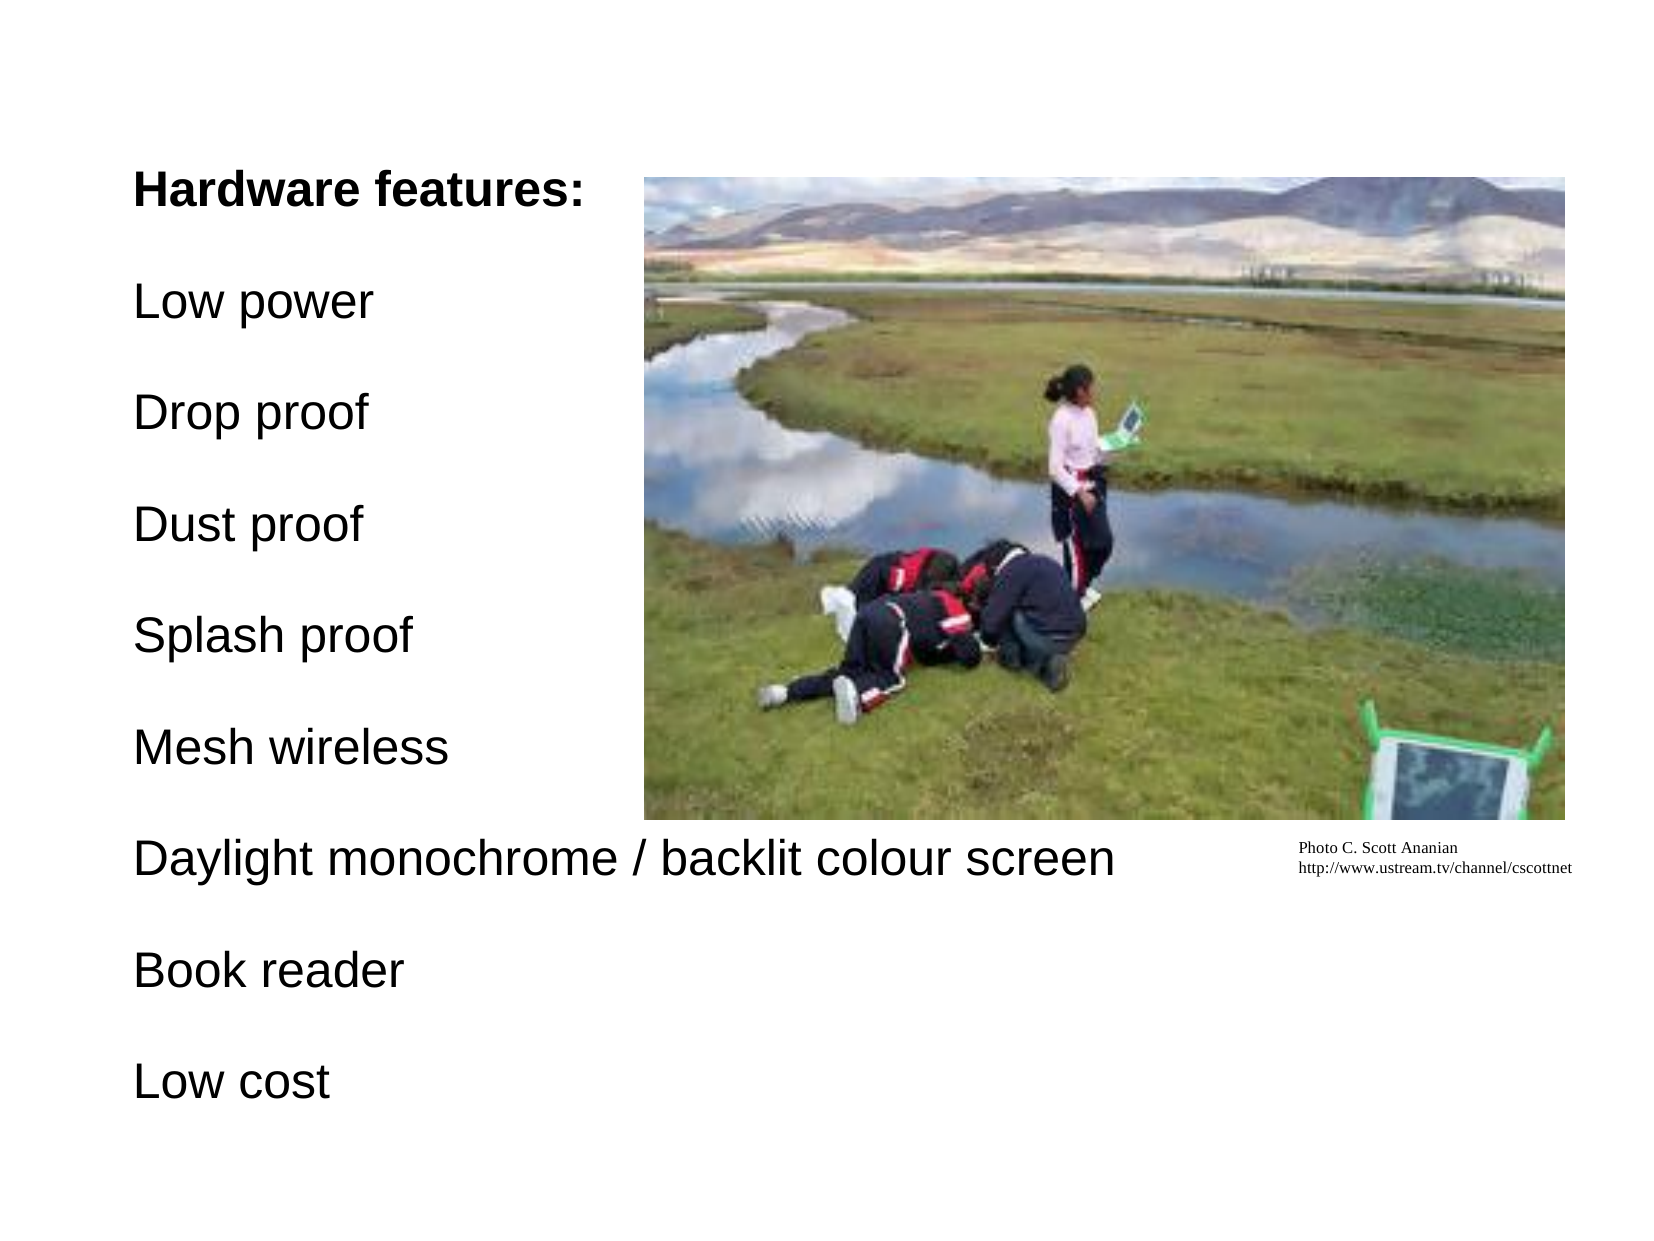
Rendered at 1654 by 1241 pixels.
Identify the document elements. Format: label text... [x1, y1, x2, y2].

text_box Hardware features: Low power Drop proof Dust proof Splash proof Mesh wireless Daylight monochrome / backlit colour screen Book reader Low cost [118, 151, 1418, 1004]
text_box Photo C. Scott Ananian http://www.ustream.tv/channel/cscottnet [1283, 829, 1595, 886]
picture [644, 177, 1565, 820]
